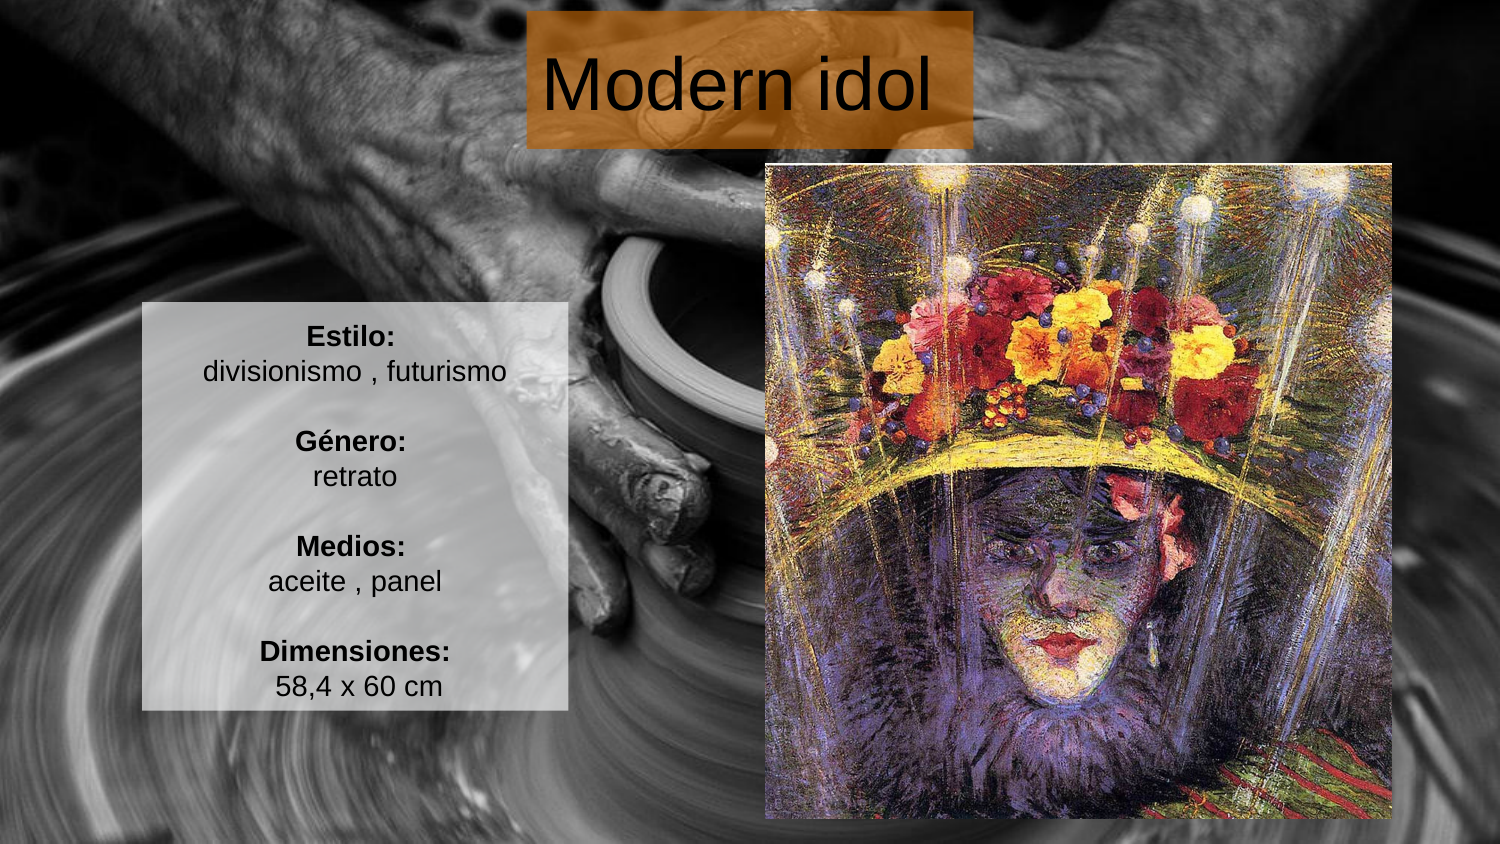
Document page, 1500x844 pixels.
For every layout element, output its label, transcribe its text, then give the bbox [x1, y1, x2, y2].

picture [0, 0, 1500, 844]
title Modern idol [526, 10, 974, 149]
text_box Estilo: divisionismo , futurismo Género: retrato Medios: aceite , panel Dimensiones: 58,4 x 60 cm [142, 302, 569, 711]
